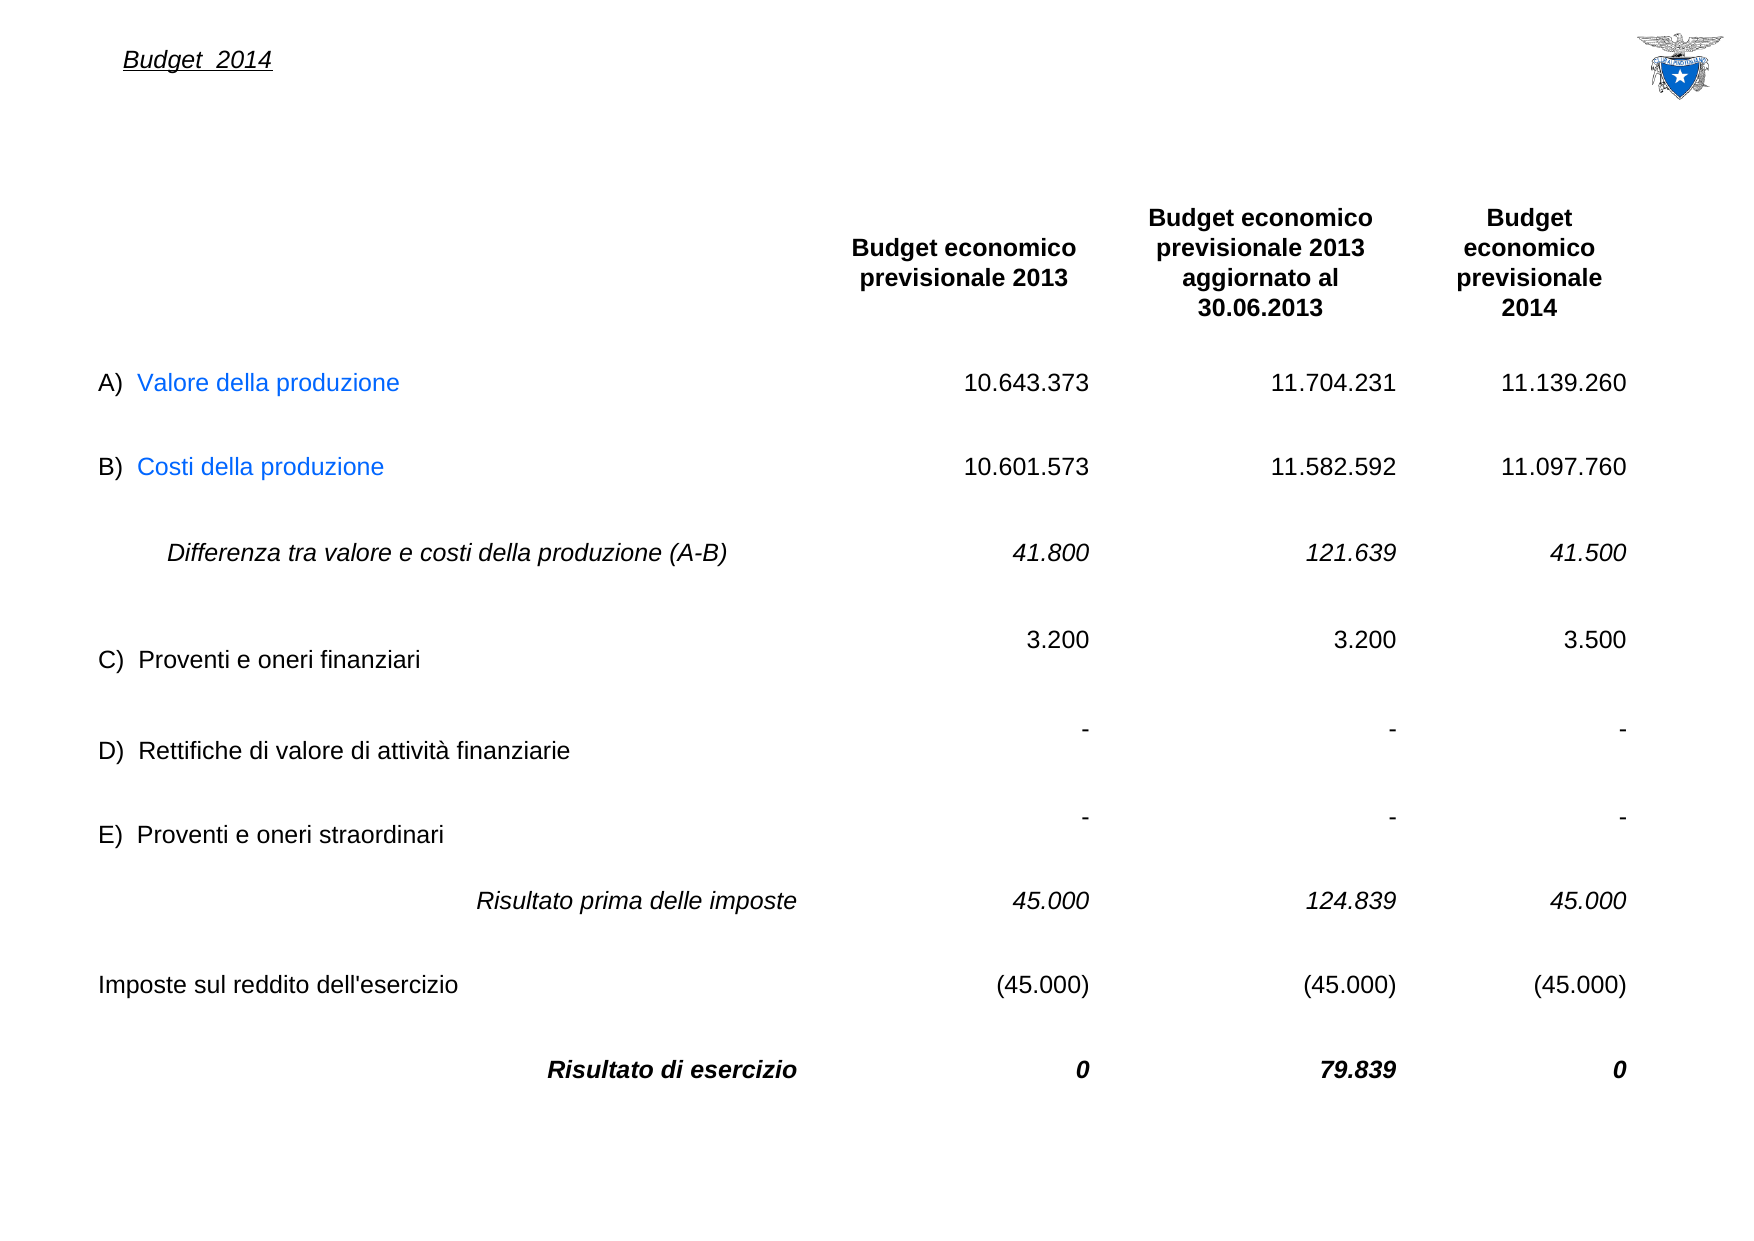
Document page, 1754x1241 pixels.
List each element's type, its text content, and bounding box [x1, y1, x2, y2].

table_cell 3.200 [1102, 596, 1409, 682]
table_header Budget economico previsionale 2013 aggiornato al 30.06.2013 [1102, 183, 1409, 340]
table_cell - [815, 682, 1102, 773]
table_cell 3.200 [815, 596, 1102, 682]
table_cell 10.643.373 [815, 340, 1102, 424]
table_cell Differenza tra valore e costi della produzione (A-B) [81, 507, 815, 596]
picture [1633, 29, 1728, 108]
table_cell 45.000 [1409, 857, 1639, 941]
text_box Budget 2014 [50, 35, 346, 81]
table_cell - [1409, 773, 1639, 857]
table_cell E) Proventi e oneri straordinari [81, 773, 815, 857]
table_cell 0 [1409, 1025, 1639, 1112]
table_cell Imposte sul reddito dell'esercizio [81, 941, 815, 1025]
table_cell (45.000) [1409, 941, 1639, 1025]
table_header Budget economico previsionale 2014 [1409, 183, 1639, 340]
table_cell 121.639 [1102, 507, 1409, 596]
table_cell 124.839 [1102, 857, 1409, 941]
table_cell 11.582.592 [1102, 424, 1409, 507]
table_cell D) Rettifiche di valore di attività finanziarie [81, 682, 815, 773]
table_cell - [815, 773, 1102, 857]
table_cell 41.500 [1409, 507, 1639, 596]
table_cell 11.139.260 [1409, 340, 1639, 424]
table_cell 45.000 [815, 857, 1102, 941]
table_header Budget economico previsionale 2013 [815, 183, 1102, 340]
table_cell (45.000) [815, 941, 1102, 1025]
table_cell Risultato di esercizio [81, 1025, 815, 1112]
table_cell A) Valore della produzione [81, 340, 815, 424]
table_cell - [1102, 682, 1409, 773]
table_cell B) Costi della produzione [81, 424, 815, 507]
table_cell Risultato prima delle imposte [81, 857, 815, 941]
table_cell (45.000) [1102, 941, 1409, 1025]
table_header [81, 183, 815, 340]
table_cell 10.601.573 [815, 424, 1102, 507]
table_cell C) Proventi e oneri finanziari [81, 596, 815, 682]
table_cell 3.500 [1409, 596, 1639, 682]
table_cell 11.097.760 [1409, 424, 1639, 507]
table_cell 11.704.231 [1102, 340, 1409, 424]
table_cell 0 [815, 1025, 1102, 1112]
table_cell 41.800 [815, 507, 1102, 596]
table_cell - [1102, 773, 1409, 857]
table_cell - [1409, 682, 1639, 773]
table_cell 79.839 [1102, 1025, 1409, 1112]
